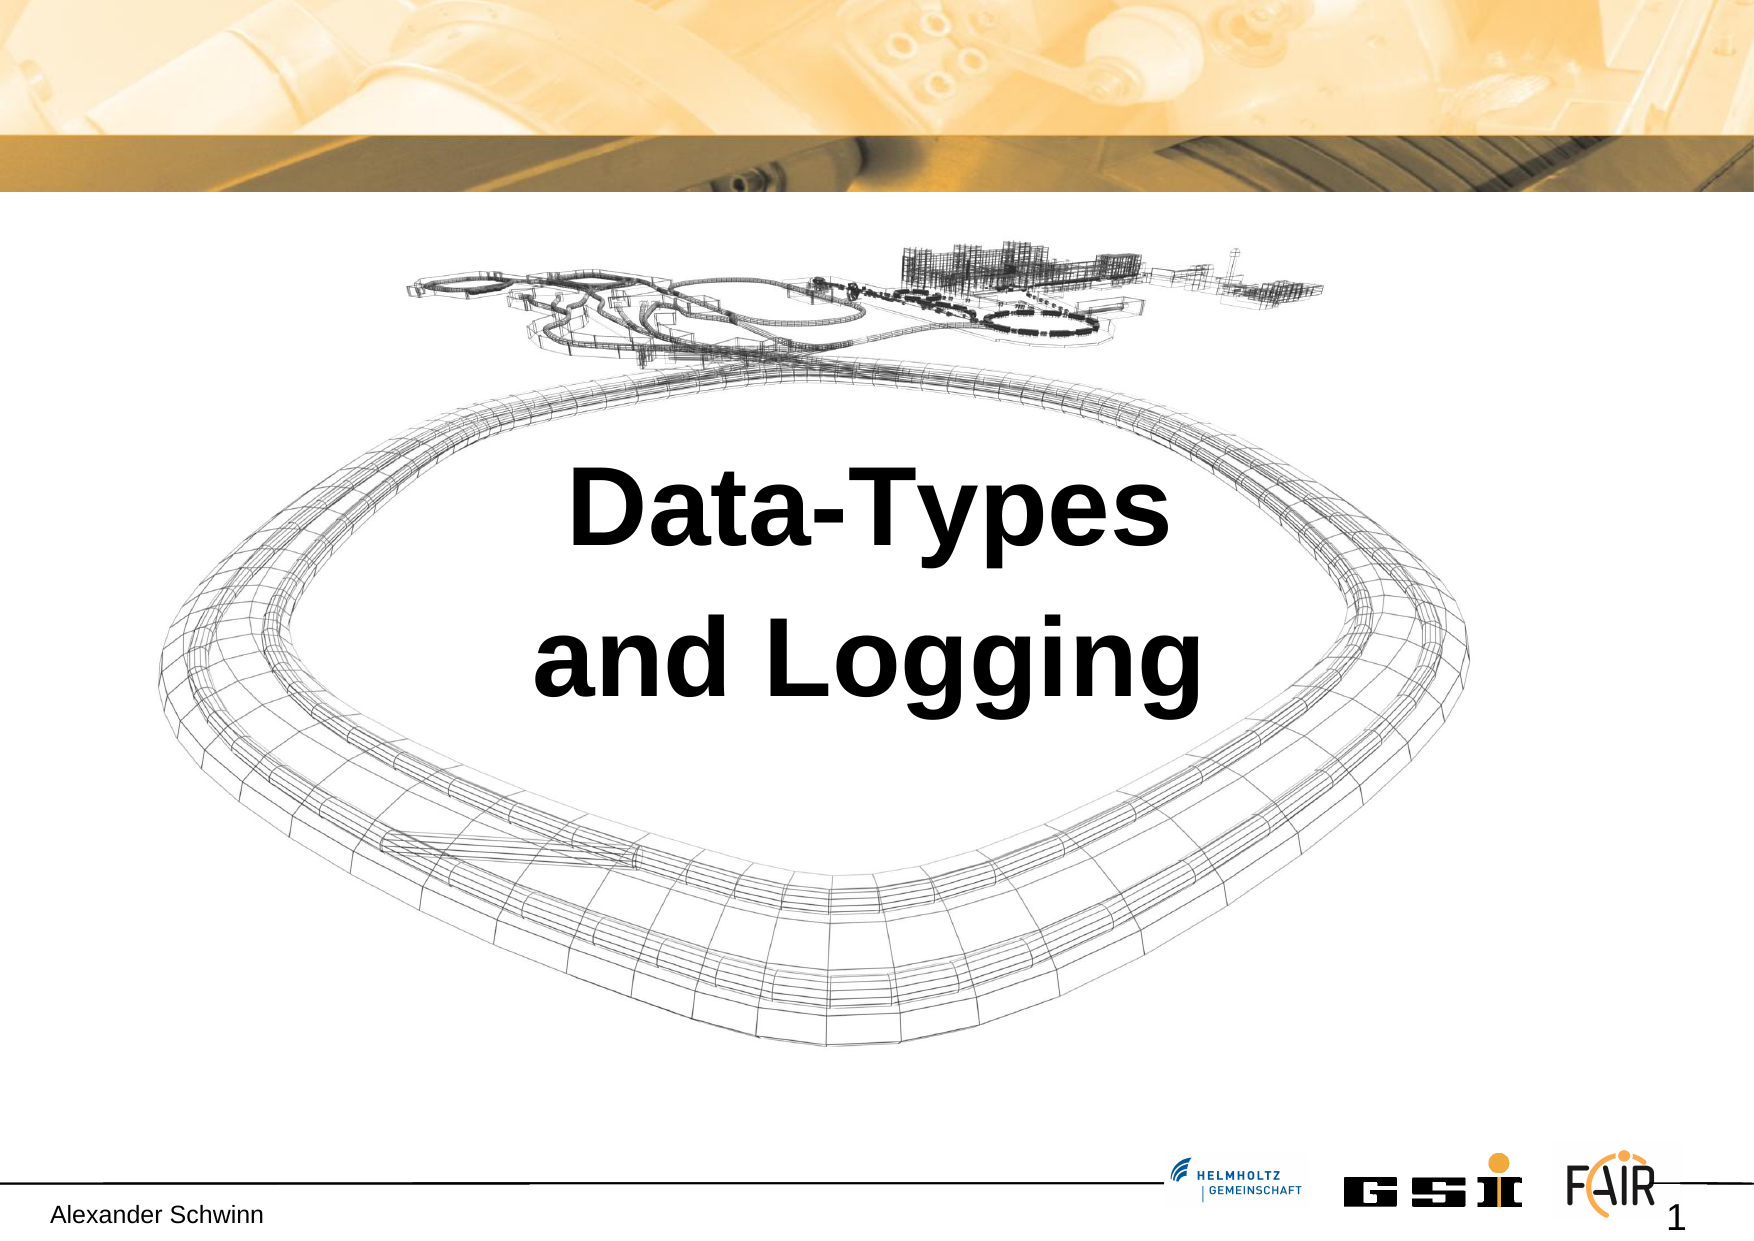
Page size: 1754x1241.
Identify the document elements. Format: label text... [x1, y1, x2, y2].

picture [147, 219, 1483, 285]
subtitle Data-Types and Logging [120, 285, 1621, 867]
picture [0, 0, 1754, 193]
picture [1344, 1153, 1522, 1207]
picture [147, 867, 1483, 1059]
picture [1553, 1141, 1682, 1220]
picture [1164, 1153, 1310, 1208]
